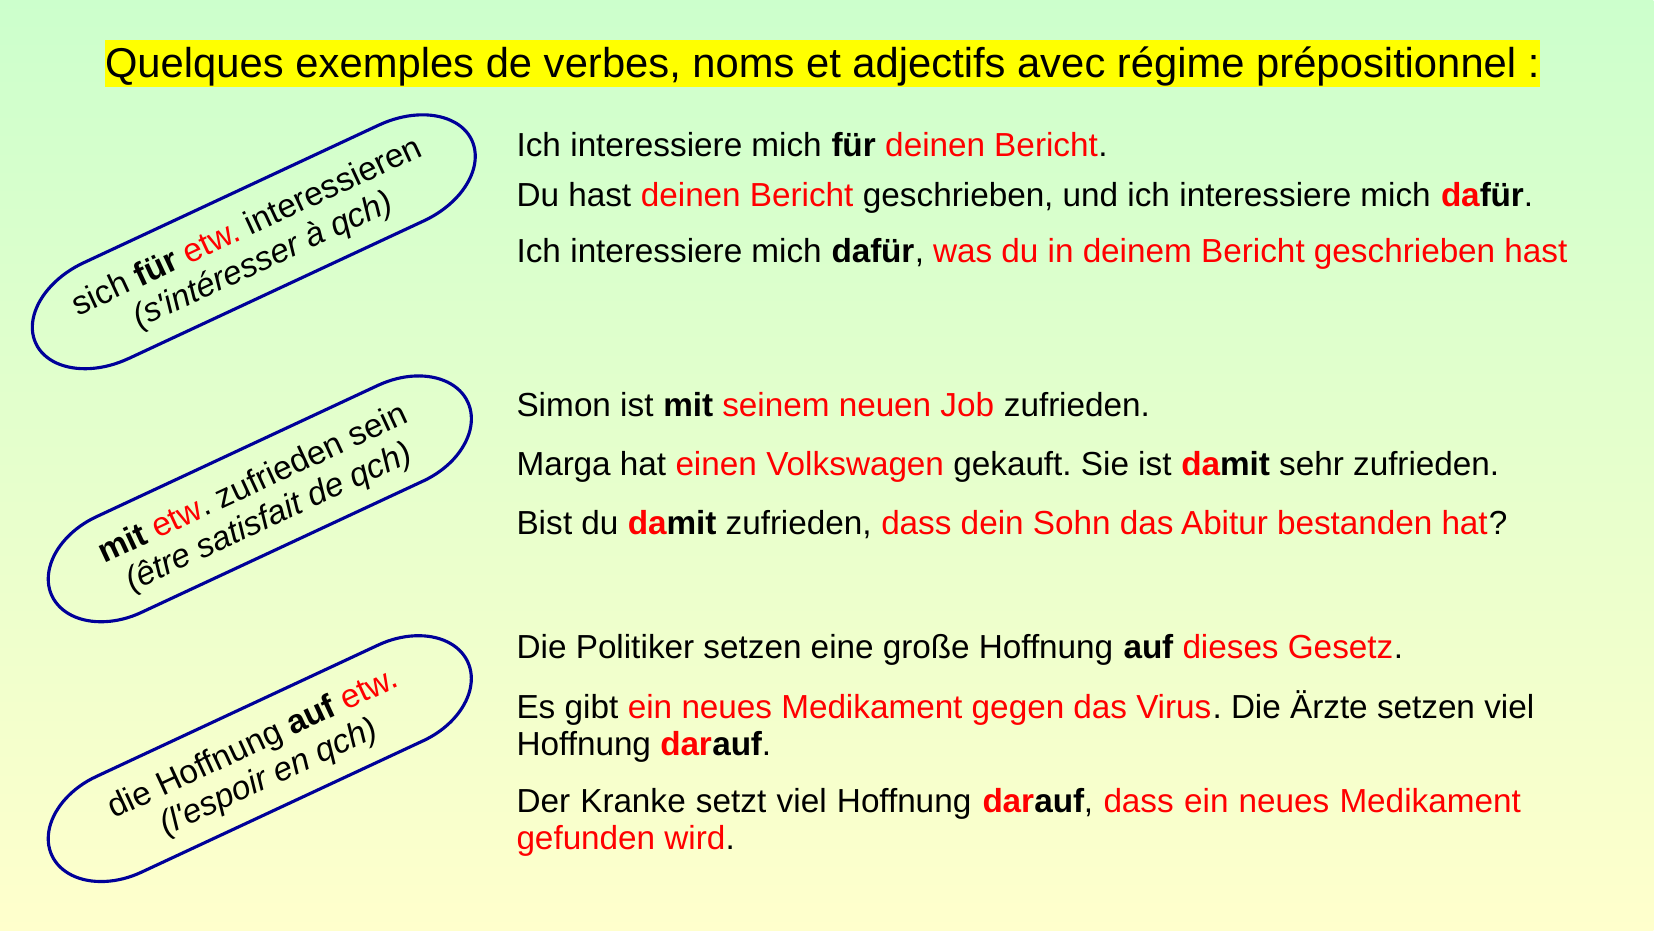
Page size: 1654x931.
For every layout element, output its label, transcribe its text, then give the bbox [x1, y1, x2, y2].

text_box Der Kranke setzt viel Hoffnung darauf, dass ein neues Medikament gefunden wird. [501, 773, 1625, 866]
text_box Bist du damit zufrieden, dass dein Sohn das Abitur bestanden hat? [501, 496, 1625, 550]
text_box Ich interessiere mich für deinen Bericht. [501, 118, 1202, 169]
text_box Die Politiker setzen eine große Hoffnung auf dieses Gesetz. [501, 620, 1497, 674]
text_box Marga hat einen Volkswagen gekauft. Sie ist damit sehr zufrieden. [501, 437, 1625, 491]
text_box sich für etw. interessieren (s'intéresser à qch) [32, 114, 476, 369]
text_box Simon ist mit seinem neuen Job zufrieden. [501, 377, 1625, 432]
text_box Quelques exemples de verbes, noms et adjectifs avec régime prépositionnel : [90, 23, 1583, 103]
text_box Es gibt ein neues Medikament gegen das Virus. Die Ärzte setzen viel Hoffnung darauf. [501, 679, 1625, 772]
text_box Du hast deinen Bericht geschrieben, und ich interessiere mich dafür. [501, 169, 1588, 218]
text_box Ich interessiere mich dafür, was du in deinem Bericht geschrieben hast [501, 218, 1625, 284]
text_box mit etw. zufrieden sein (être satisfait de qch) [48, 375, 472, 622]
text_box die Hoffnung auf etw. (l'espoir en qch) [48, 635, 472, 882]
